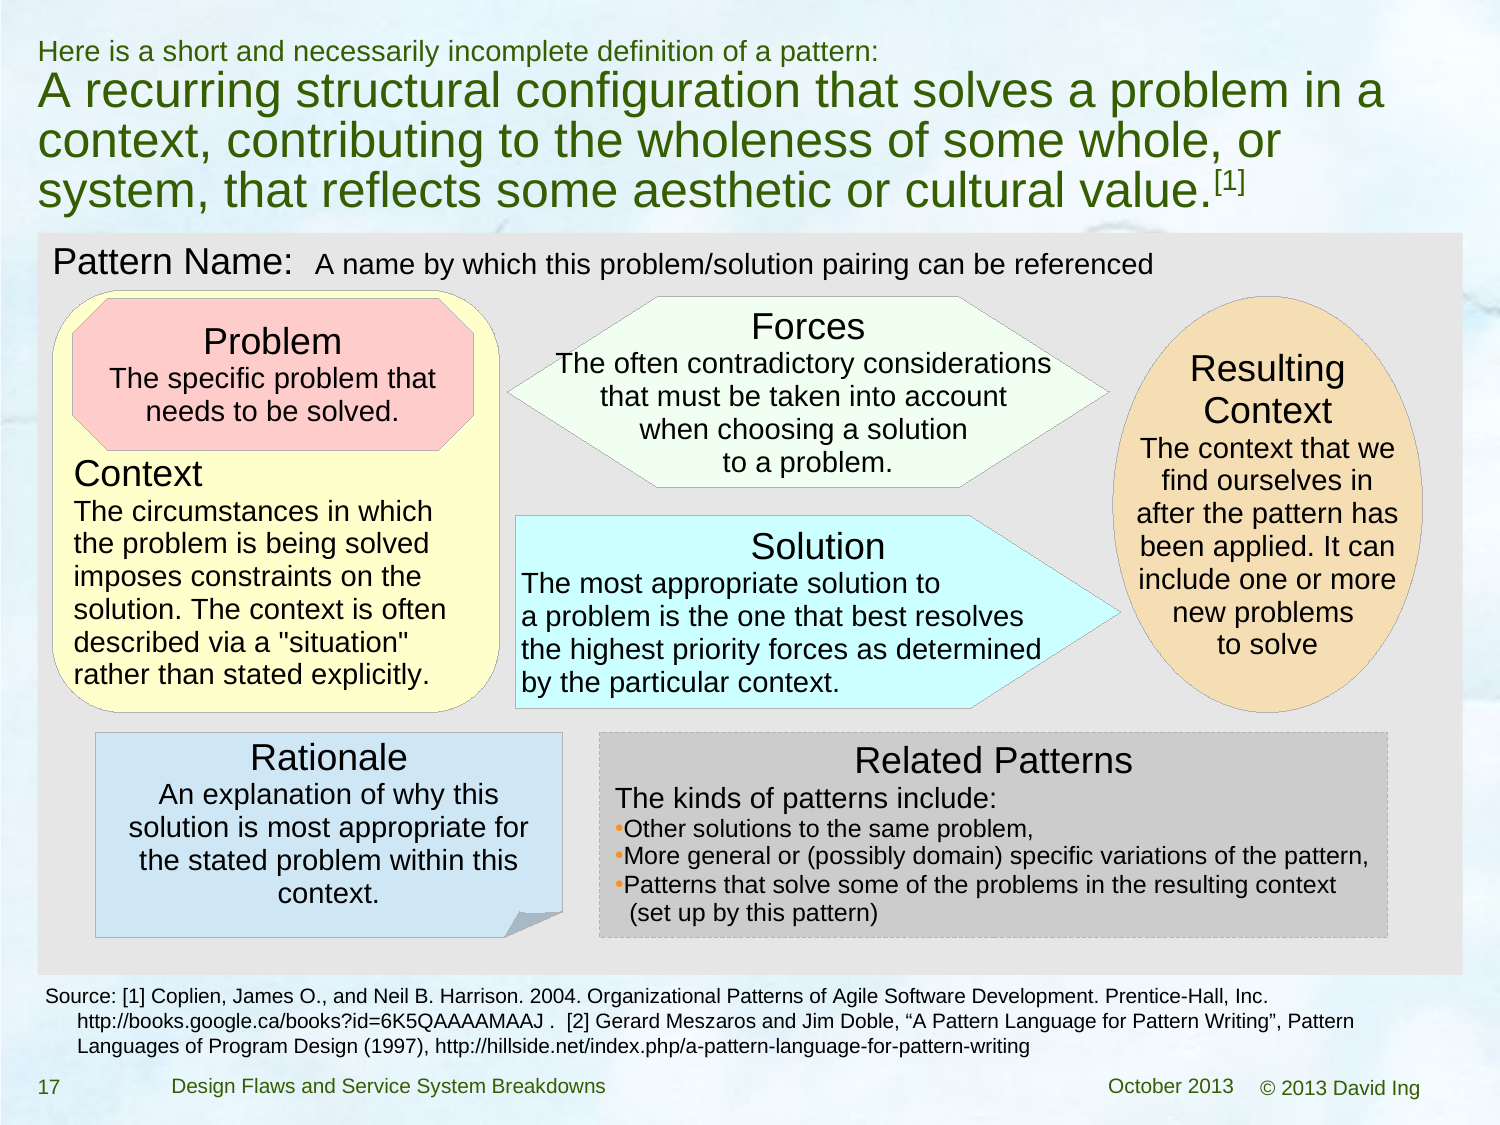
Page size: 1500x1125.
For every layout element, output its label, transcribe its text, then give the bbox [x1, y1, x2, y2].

text_box Rationale An explanation of why this solution is most appropriate for the stated problem within this context. [95, 732, 563, 938]
text_box Source: [1] Coplien, James O., and Neil B. Harrison. 2004. Organizational Patterns of Agile Software Development. Prentice-Hall, Inc. http://books.google.ca/books?id=6K5QAAAAMAAJ . [2] Gerard Meszaros and Jim Doble, “A Pattern Language for Pattern Writing”, Pattern Languages of Program Design (1997), http://hillside.net/index.php/a-pattern-language-for-pattern-writing [30, 975, 1463, 1082]
text_box Related Patterns The kinds of patterns include: Other solutions to the same problem, More general or (possibly domain) specific variations of the pattern, Patterns that solve some of the problems in the resulting context (set up by this pattern) [599, 732, 1388, 938]
text_box Pattern Name: A name by which this problem/solution pairing can be referenced [37, 232, 1463, 975]
text_box Forces The often contradictory considerations that must be taken into account when choosing a solution to a problem. [507, 296, 1110, 488]
picture [0, 0, 1500, 1125]
text_box Solution The most appropriate solution to a problem is the one that best resolves the highest priority forces as determined by the particular context. [515, 515, 1121, 709]
text_box Resulting Context The context that we find ourselves in after the pattern has been applied. It can include one or more new problems to solve [1112, 296, 1423, 713]
title Here is a short and necessarily incomplete definition of a pattern: A recurring structural configuration that solves a problem in a context, contributing to the wholeness of some whole, or system, that reflects some aesthetic or cultural value.[1] [37, 37, 1463, 223]
text_box Problem The specific problem that needs to be solved. [72, 298, 474, 451]
text_box Context The circumstances in which the problem is being solved imposes constraints on the solution. The context is often described via a "situation" rather than stated explicitly. [52, 290, 500, 713]
